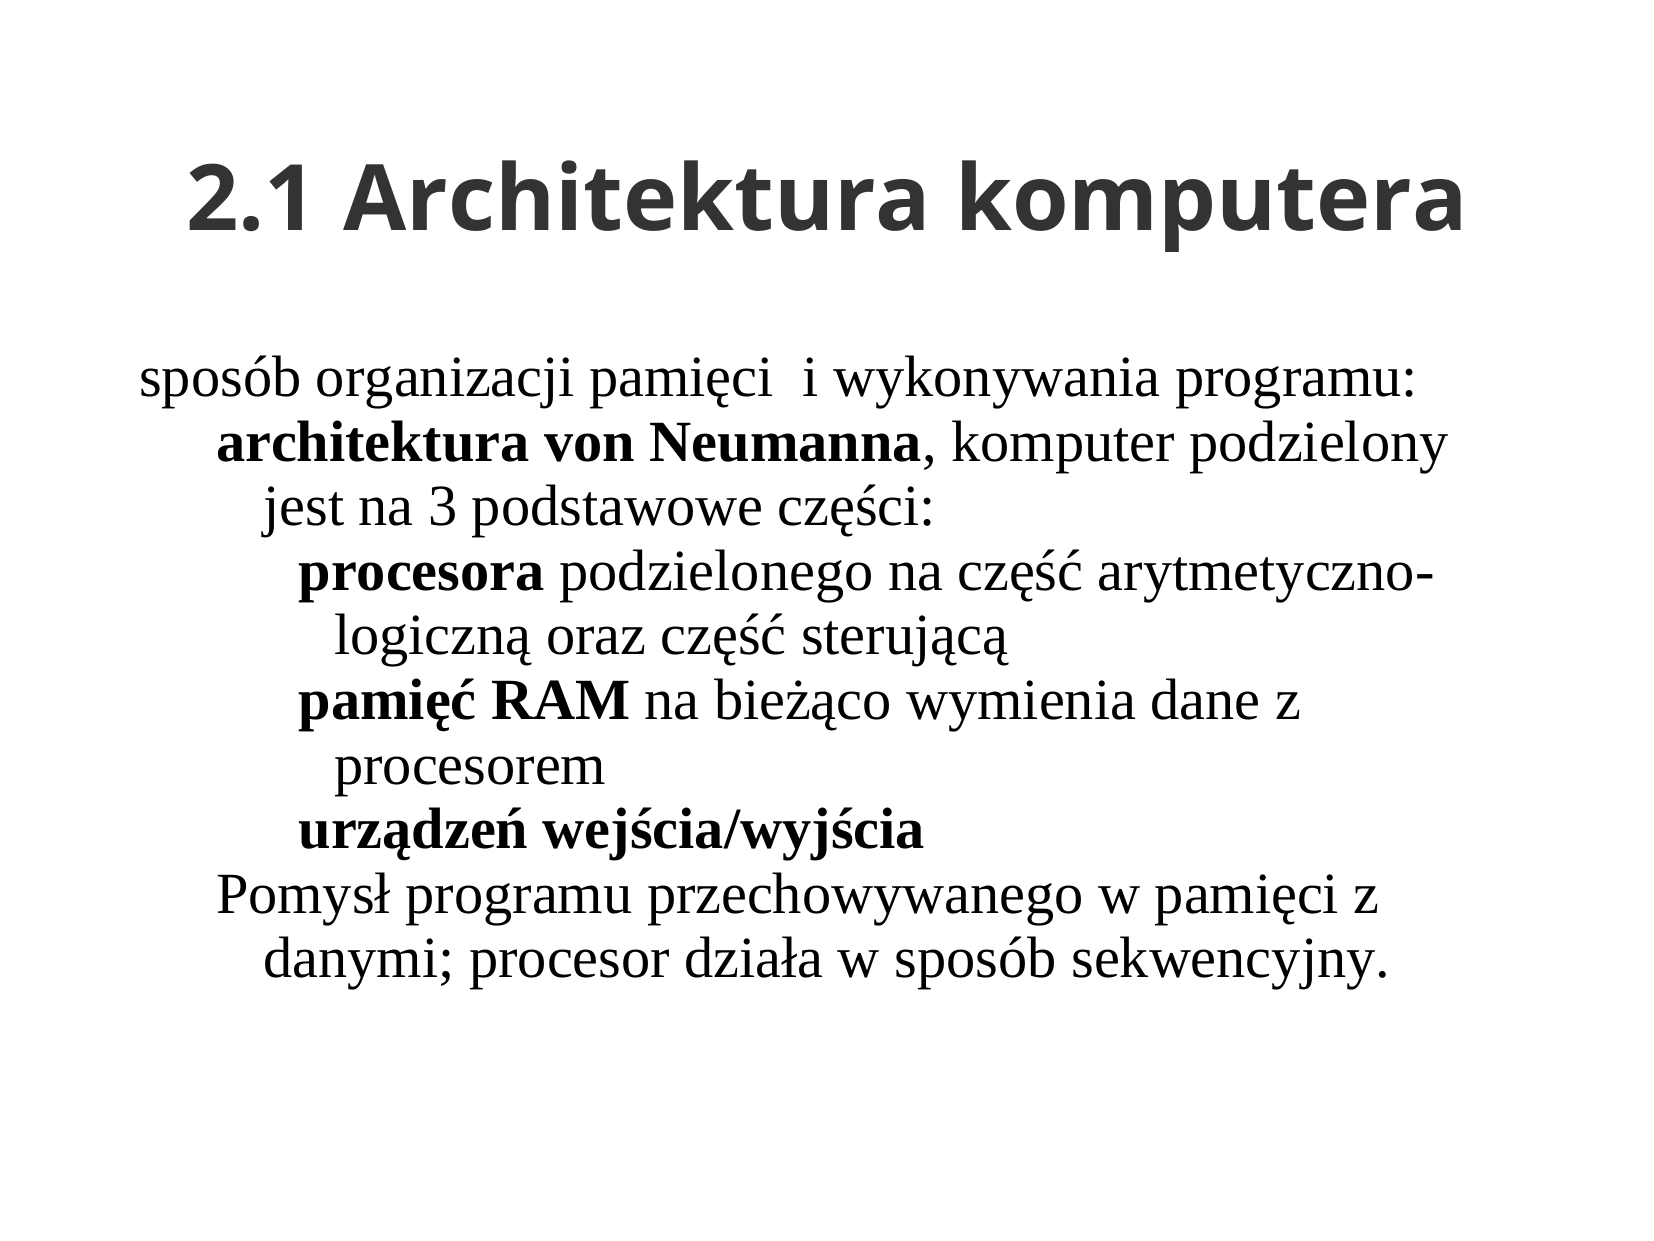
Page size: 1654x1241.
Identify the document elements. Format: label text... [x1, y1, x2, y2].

list sposób organizacji pamięci i wykonywania programu: architektura von Neumanna, komputer podzielony jest na 3 podstawowe części: procesora podzielonego na część arytmetyczno-logiczną oraz część sterującą pamięć RAM na bieżąco wymienia dane z procesorem urządzeń wejścia/wyjścia Pomysł programu przechowywanego w pamięci z danymi; procesor działa w sposób sekwencyjny. [121, 344, 1534, 1127]
title 2.1 Architektura komputera [121, 91, 1534, 299]
